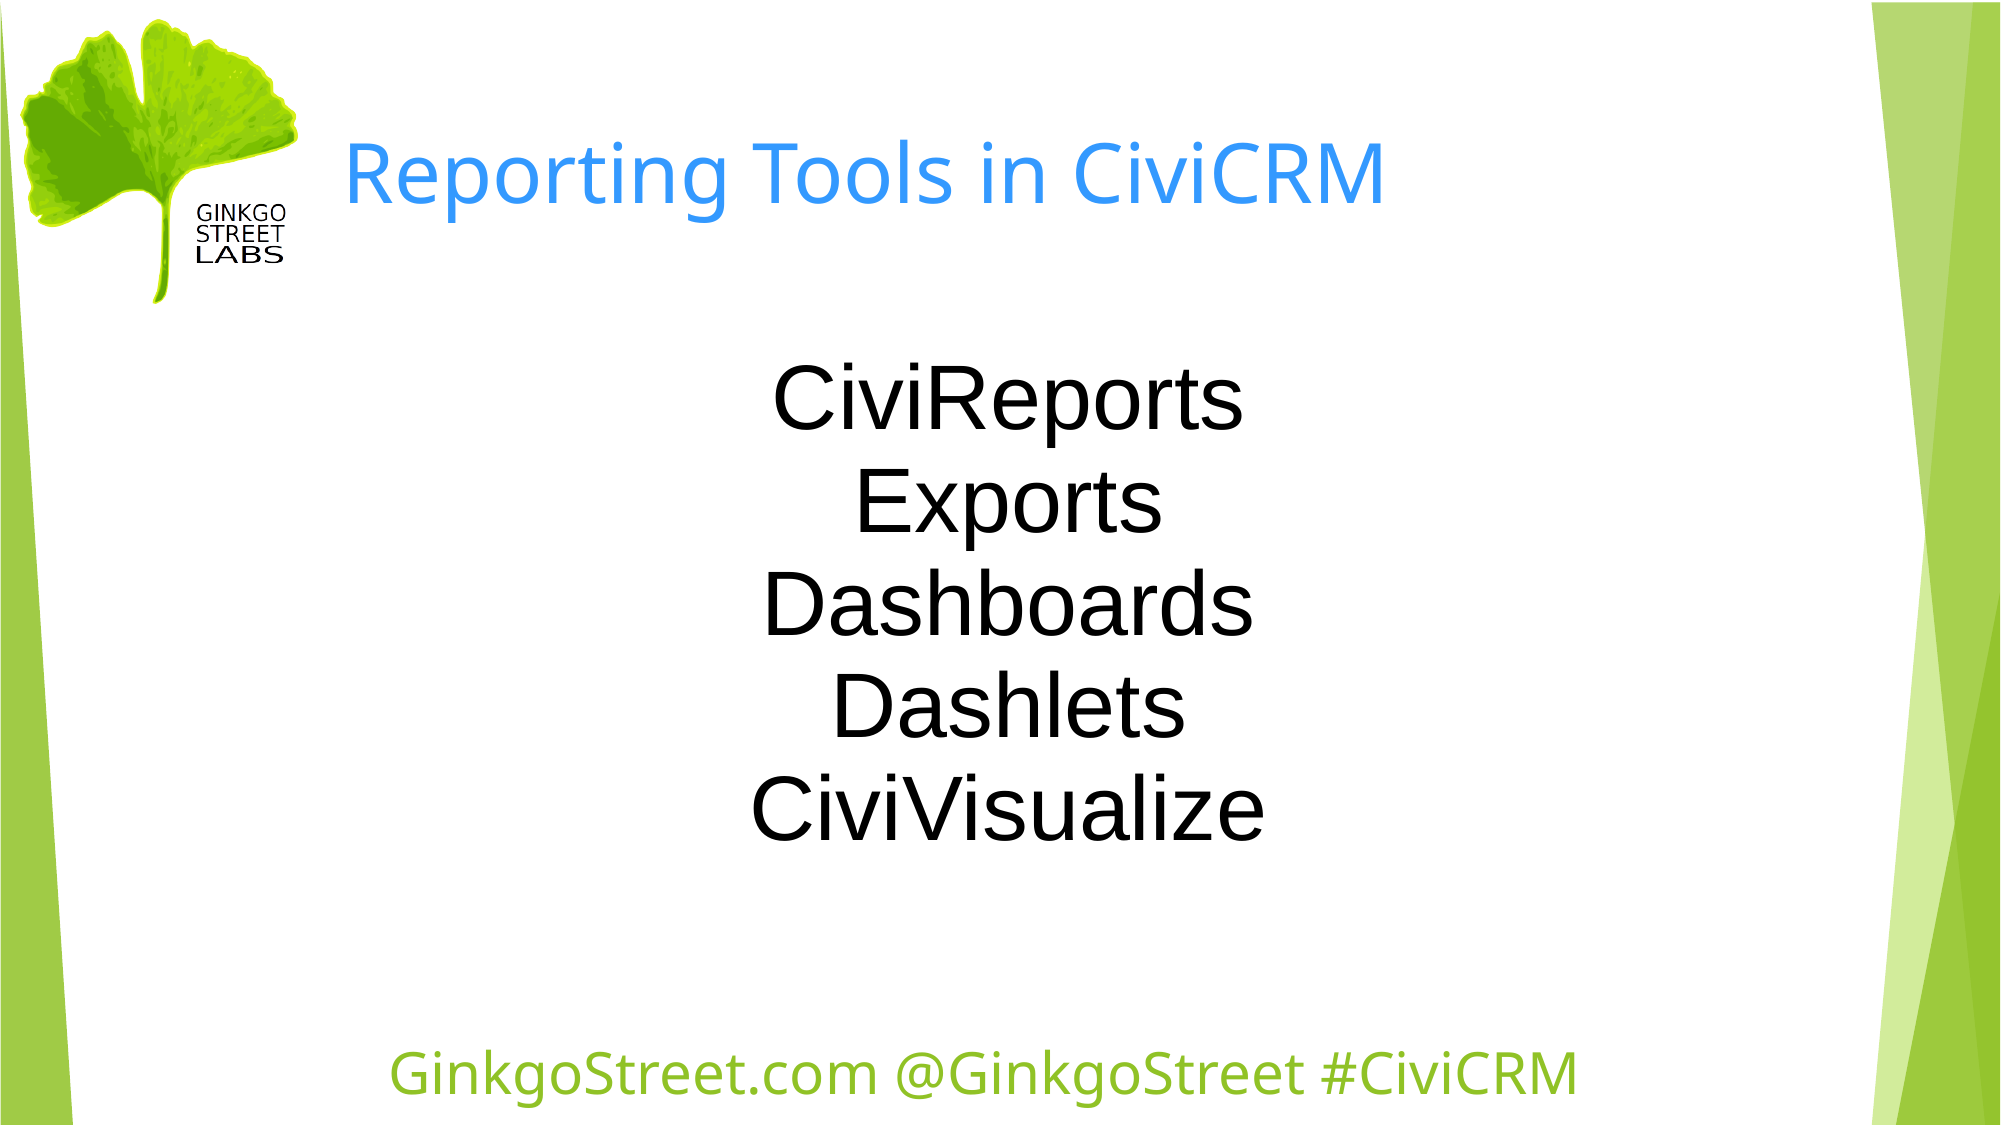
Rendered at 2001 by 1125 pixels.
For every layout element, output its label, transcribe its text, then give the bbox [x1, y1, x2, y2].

subtitle CiviReports Exports Dashboards Dashlets CiviVisualize [242, 285, 1777, 922]
picture [20, 19, 298, 304]
title Reporting Tools in CiviCRM [342, 62, 1779, 280]
